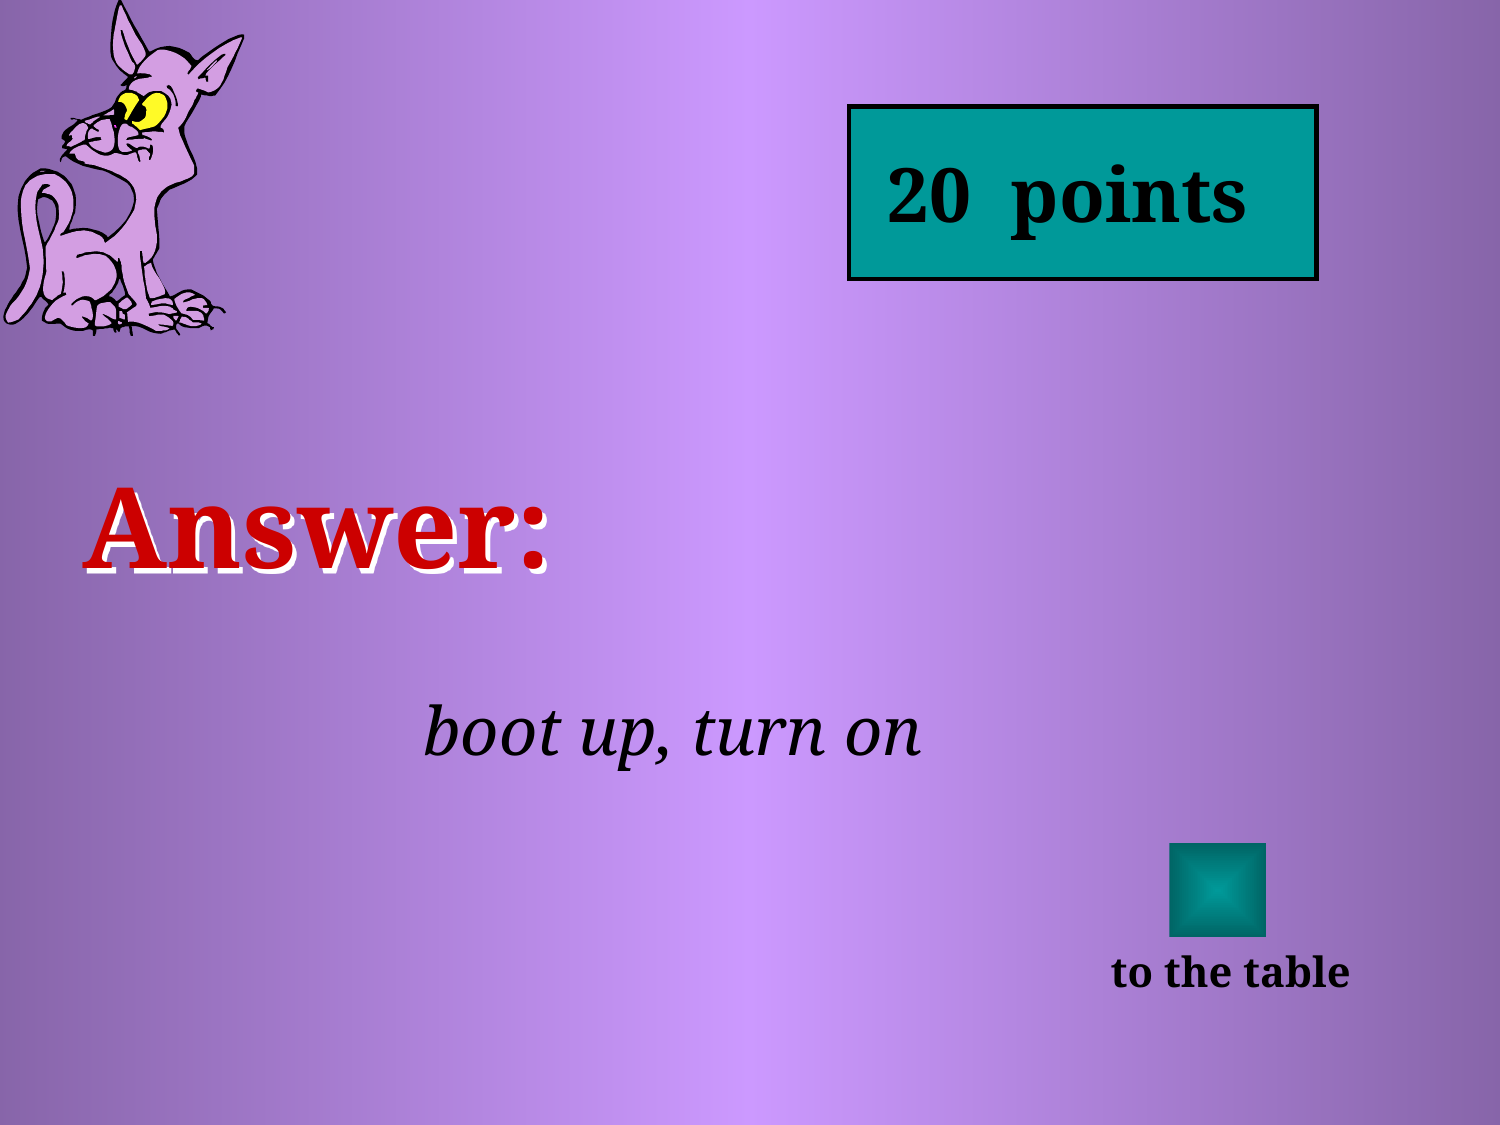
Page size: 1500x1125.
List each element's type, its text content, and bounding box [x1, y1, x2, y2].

text_box boot up, turn on [408, 681, 998, 777]
text_box to the table [1056, 938, 1405, 1004]
text_box 20 points [873, 140, 1286, 245]
text_box [1169, 843, 1266, 937]
title Answer: [67, 418, 1420, 629]
text_box [848, 106, 1317, 280]
